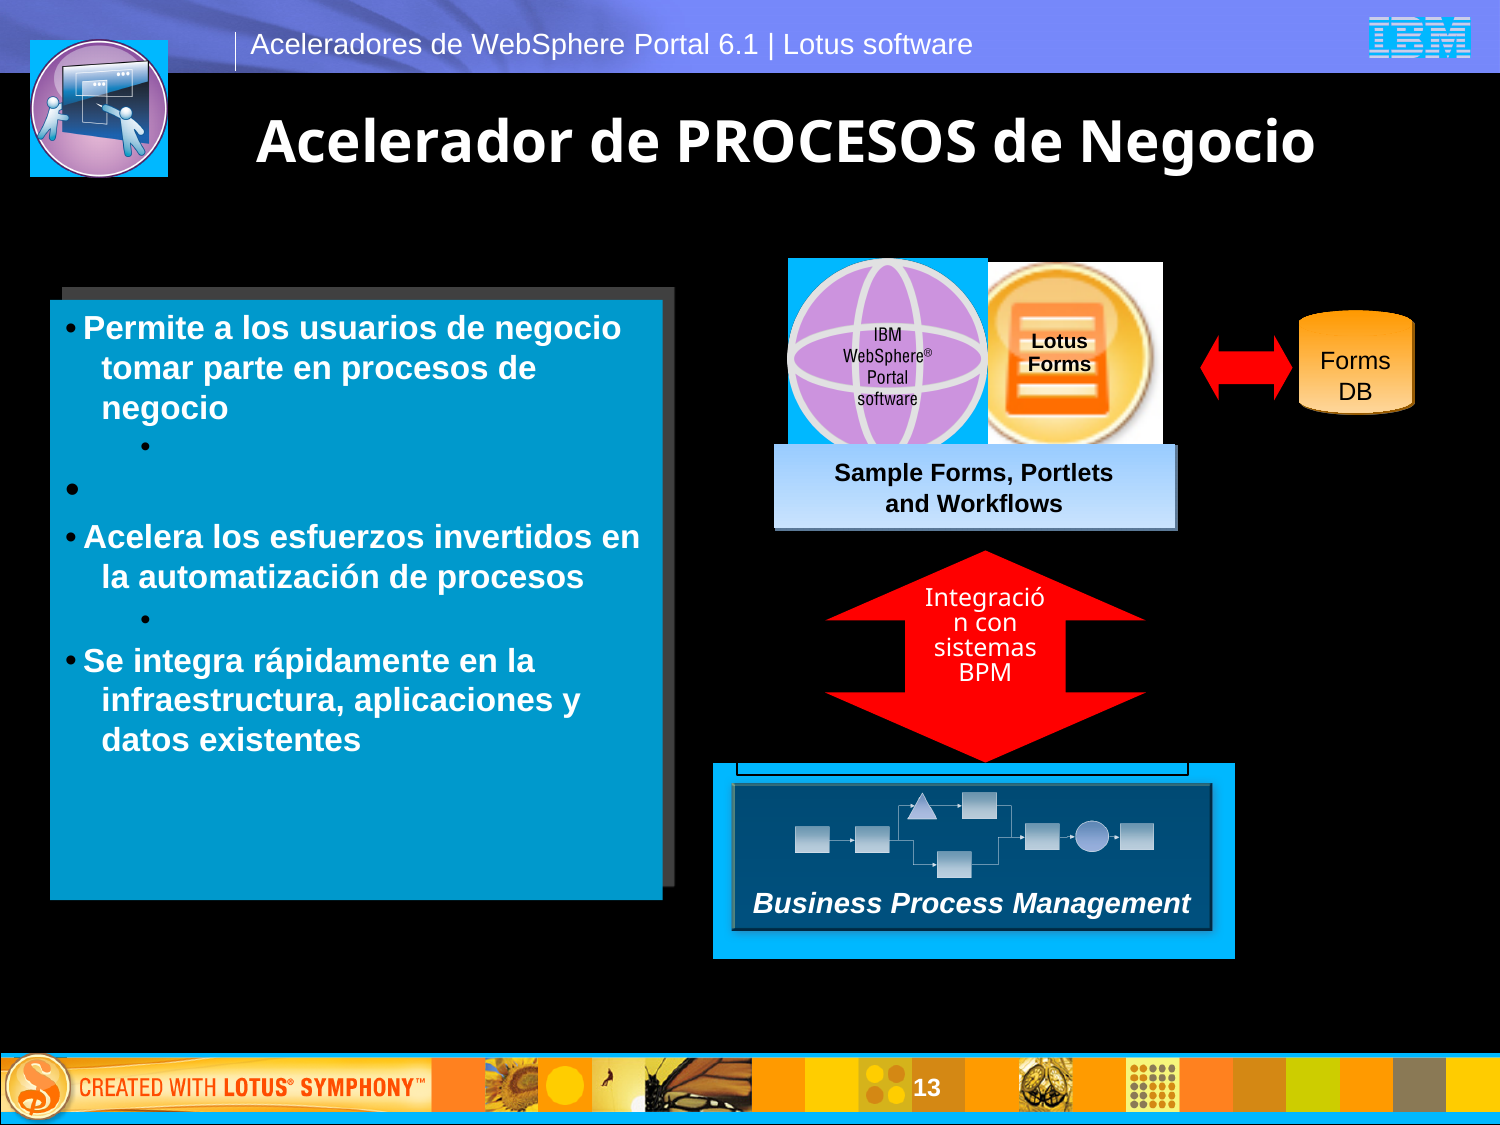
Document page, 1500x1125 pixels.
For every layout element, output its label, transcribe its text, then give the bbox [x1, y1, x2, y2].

picture [1209, 785, 1214, 931]
text_box Permite a los usuarios de negocio tomar parte en procesos de negocio Acelera los esfuerzos invertidos en la automatización de procesos Se integra rápidamente en la infraestructura, aplicaciones y datos existentes [50, 299, 663, 901]
text_box Integración con sistemas BPM [825, 550, 1146, 762]
text_box Forms DB [1298, 310, 1413, 413]
text_box Sample Forms, Portlets and Workflows [773, 443, 1176, 529]
text_box Business Process Management [735, 880, 1209, 967]
text_box Acelerador de PROCESOS de Negocio [127, 87, 1447, 187]
text_box Lotus Forms [1012, 322, 1107, 388]
text_box [1200, 335, 1293, 401]
text_box [735, 785, 1209, 880]
picture [732, 784, 1209, 930]
picture [1, 1053, 1500, 1119]
picture [0, 0, 1500, 178]
picture [787, 258, 1163, 443]
